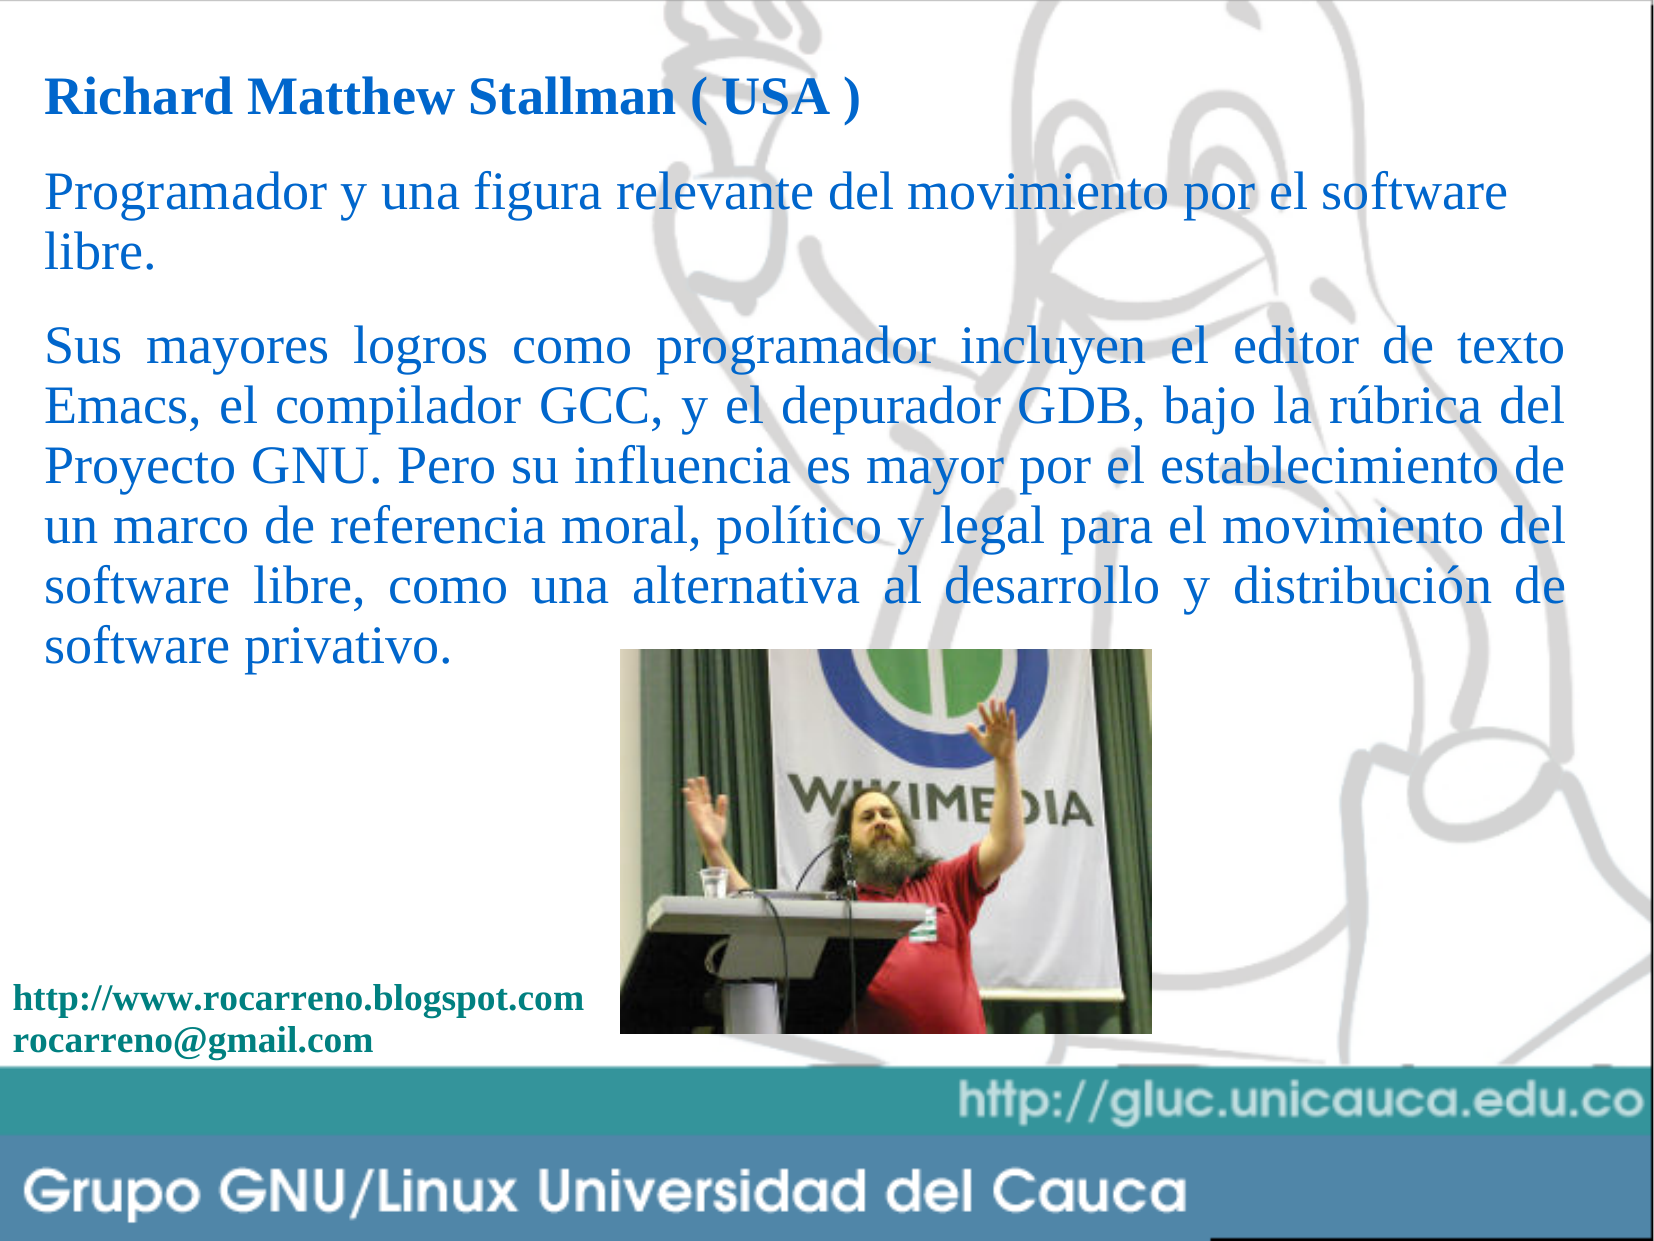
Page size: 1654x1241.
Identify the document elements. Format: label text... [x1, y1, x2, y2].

picture [0, 0, 1654, 1241]
text_box http://www.rocarreno.blogspot.com rocarreno@gmail.com [0, 969, 1652, 1118]
picture [620, 649, 1152, 969]
text_box Richard Matthew Stallman ( USA ) Programador y una figura relevante del movimiento por el software libre. Sus mayores logros como programador incluyen el editor de texto Emacs, el compilador GCC, y el depurador GDB, bajo la rúbrica del Proyecto GNU. Pero su influencia es mayor por el establecimiento de un marco de referencia moral, político y legal para el movimiento del software libre, como una alternativa al desarrollo y distribución de software privativo. [29, 59, 1625, 969]
text_box Richard Matthew Stallman ( USA ) Programador y una figura relevante del movimiento por el software libre. Sus mayores logros como programador incluyen el editor de texto Emacs, el compilador GCC, y el depurador GDB, bajo la rúbrica del Proyecto GNU. Pero su influencia es mayor por el establecimiento de un marco de referencia moral, político y legal para el movimiento del software libre, como una alternativa al desarrollo y distribución de software privativo. [29, 1118, 1625, 1234]
